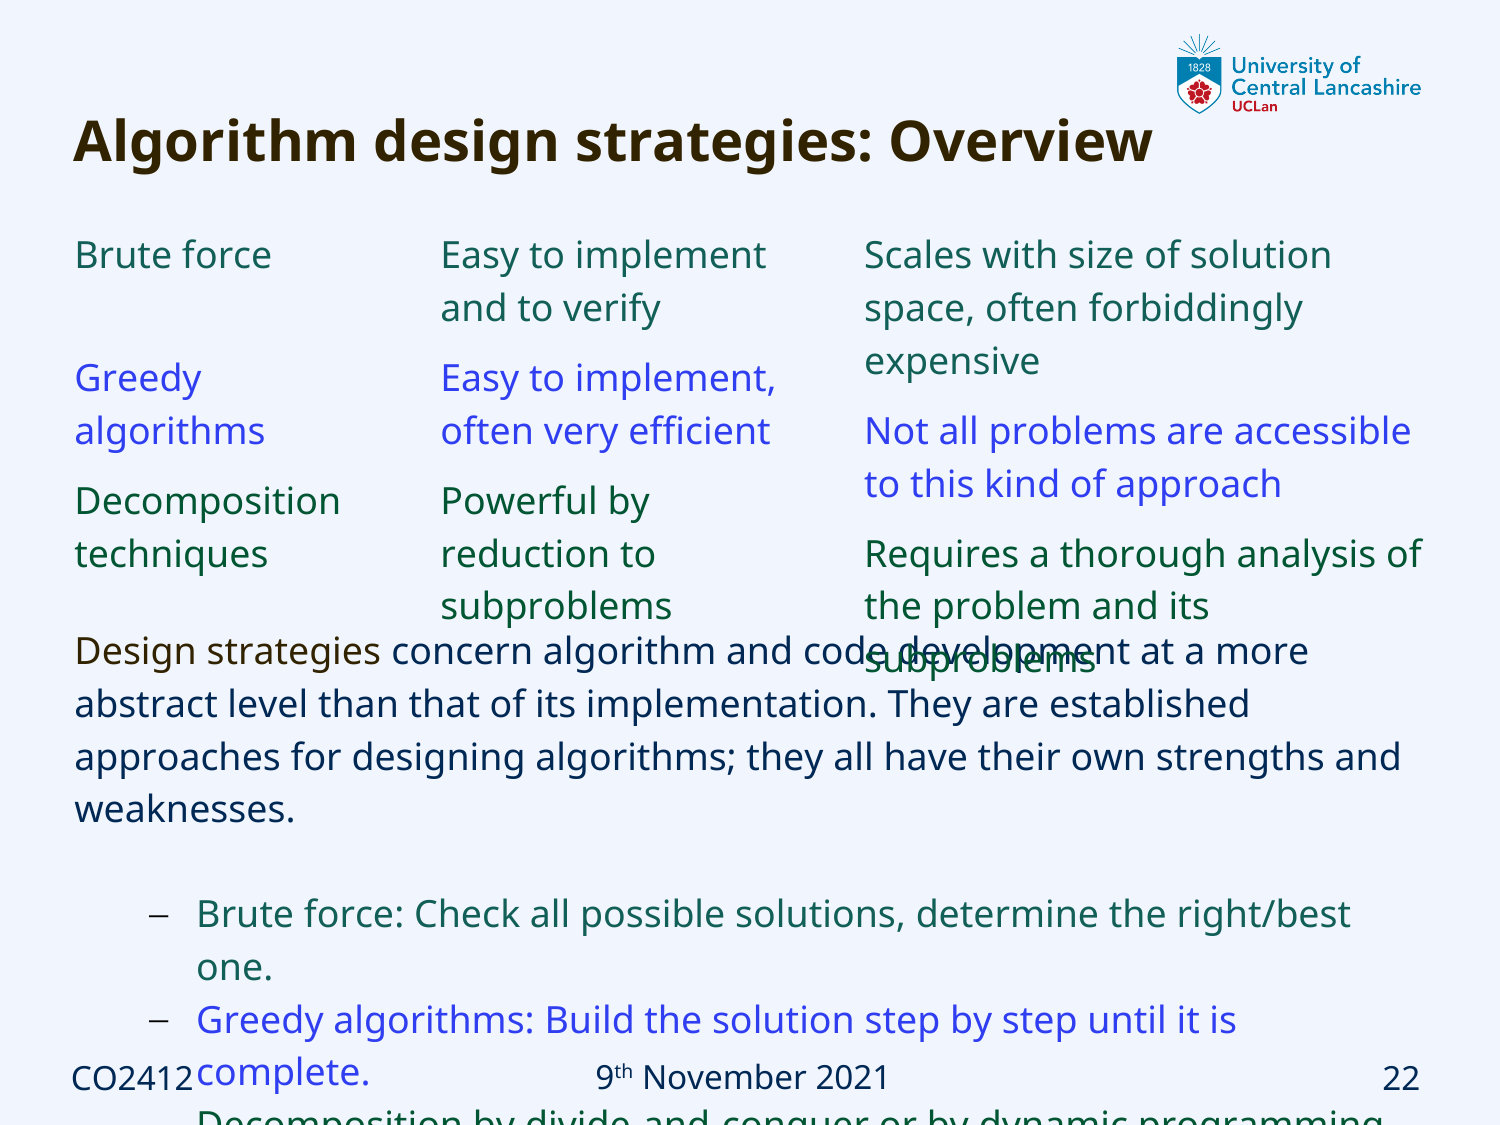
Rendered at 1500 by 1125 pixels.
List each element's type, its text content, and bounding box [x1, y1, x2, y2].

text_box Brute force Greedy algorithms Decomposition techniques [59, 216, 407, 600]
title Algorithm design strategies: Overview [58, 93, 1475, 186]
text_box Easy to implement and to verify Easy to implement, often very efficient Powerful by reduction to subproblems [425, 216, 834, 600]
text_box Design strategies concern algorithm and code development at a more abstract level than that of its implementation. They are established approaches for designing algorithms; they all have their own strengths and weaknesses. Brute force: Check all possible solutions, determine the right/best one. Greedy algorithms: Build the solution step by step until it is complete. Decomposition by divide-and-conquer or by dynamic programming. [59, 612, 1435, 996]
text_box Scales with size of solution space, often forbiddingly expensive Not all problems are accessible to this kind of approach Requires a thorough analysis of the problem and its subproblems [849, 216, 1455, 600]
picture [1177, 34, 1421, 93]
